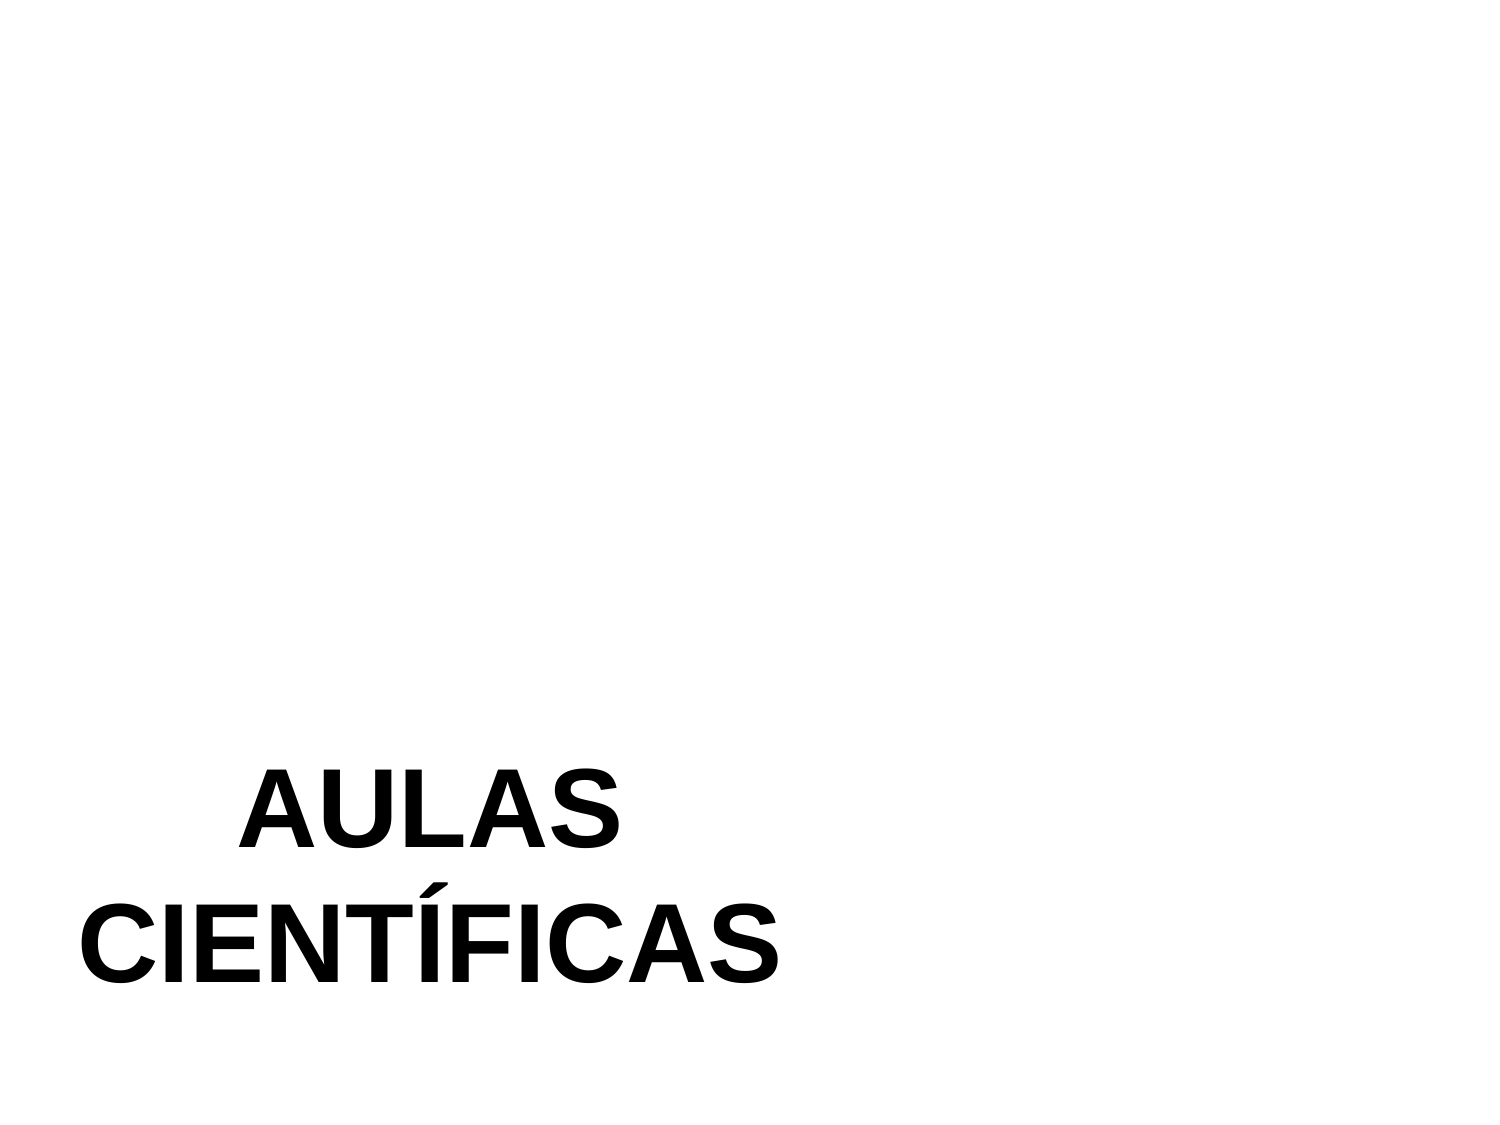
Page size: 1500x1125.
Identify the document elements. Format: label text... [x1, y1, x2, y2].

text_box Aulas científicas [29, 728, 831, 1013]
